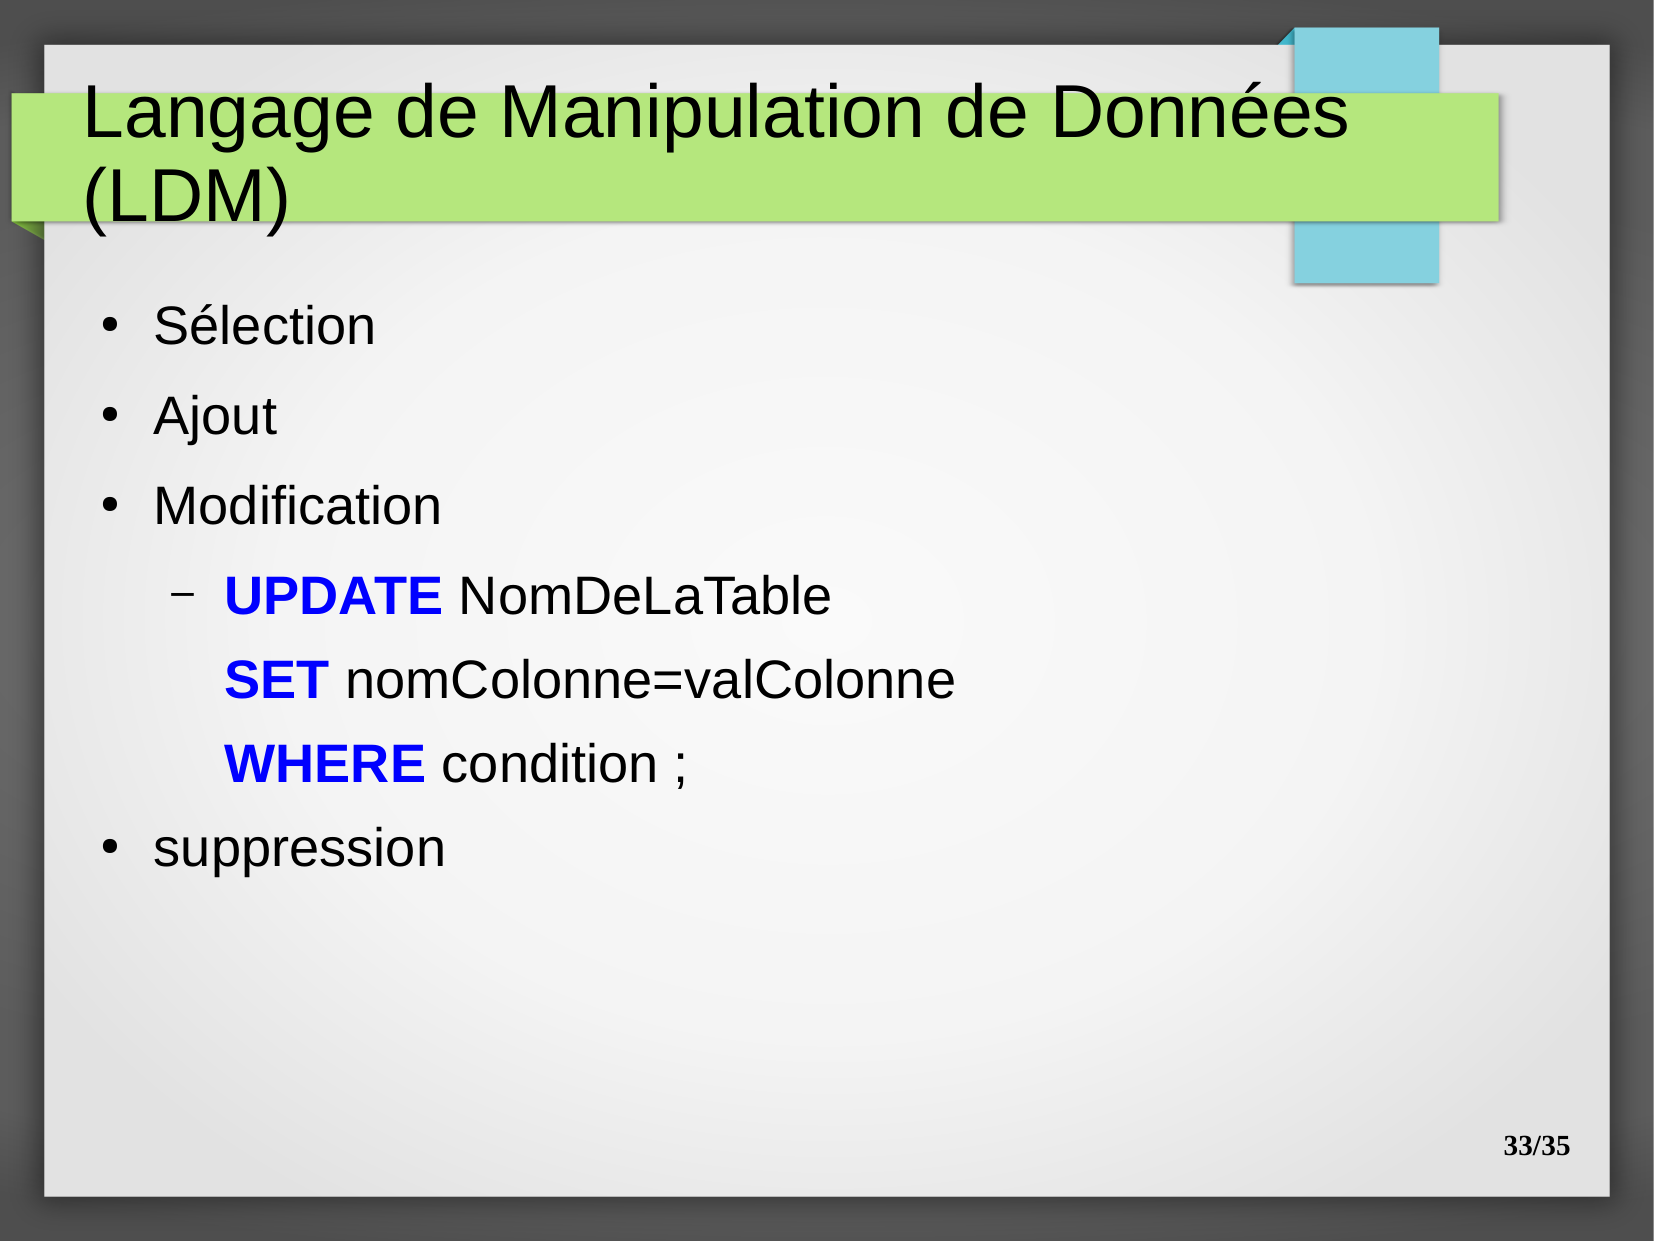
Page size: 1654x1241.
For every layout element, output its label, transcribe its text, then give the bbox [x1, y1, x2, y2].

title Langage de Manipulation de Données (LDM) [82, 49, 1571, 257]
list Sélection Ajout Modification UPDATE NomDeLaTable SET nomColonne=valColonne WHERE condition ; suppression [82, 295, 1571, 1015]
picture [0, 0, 1654, 1241]
